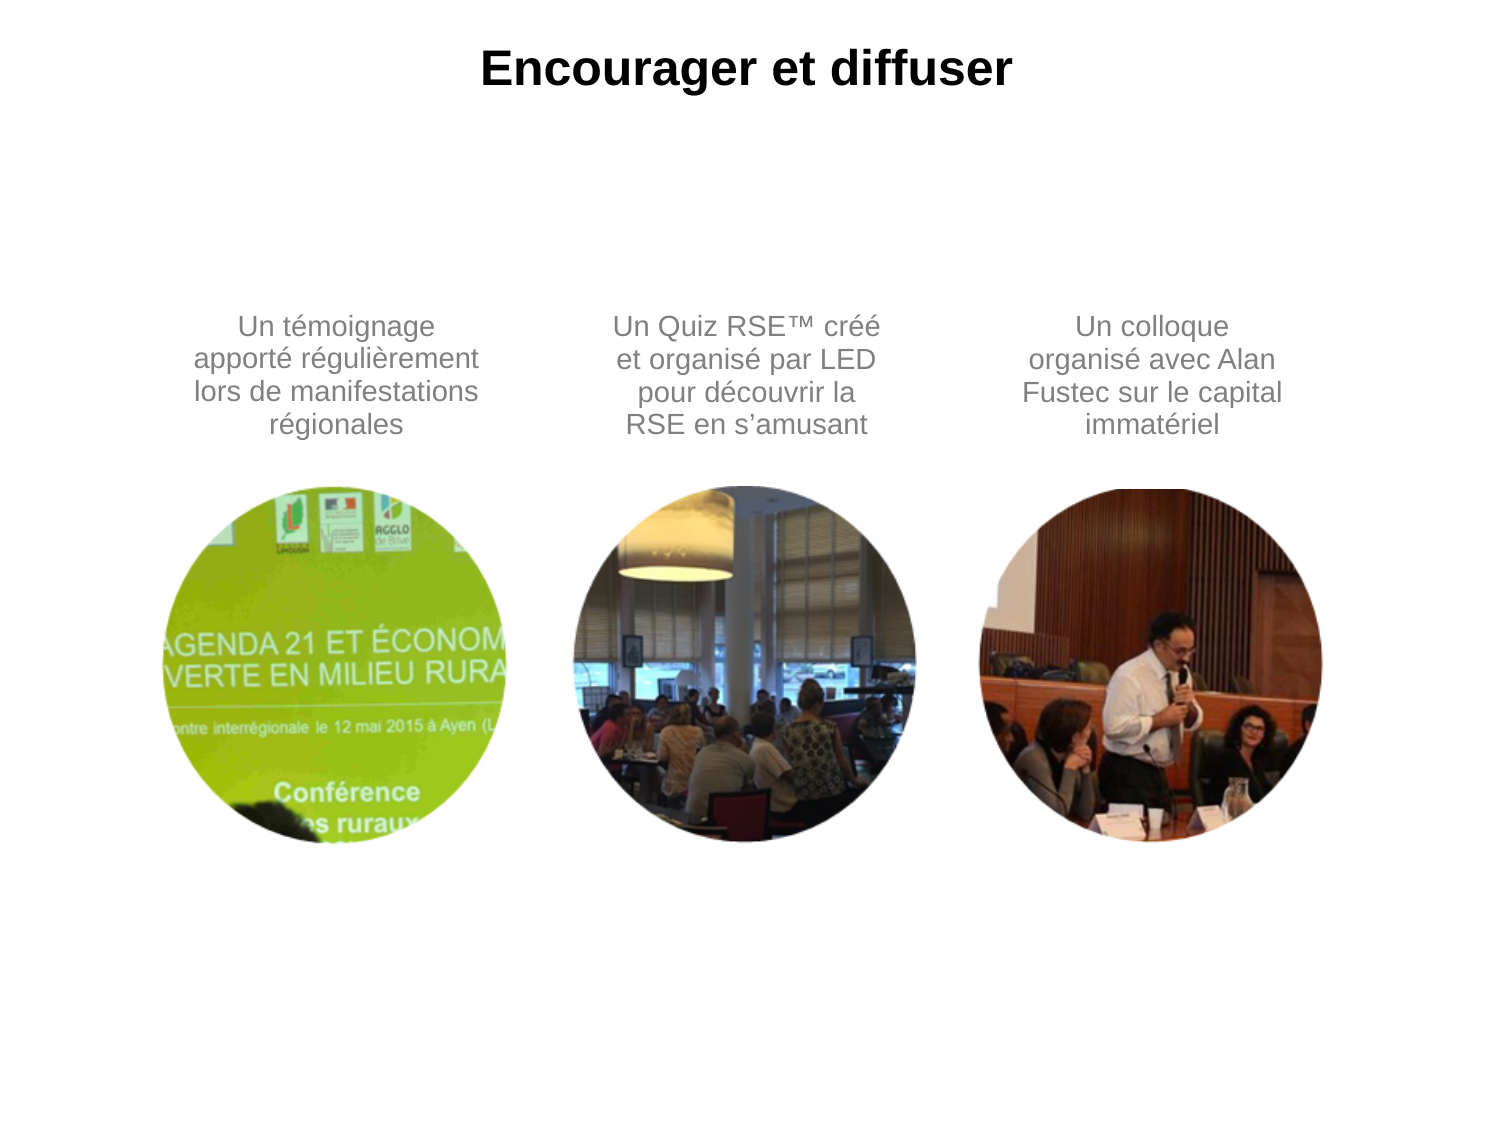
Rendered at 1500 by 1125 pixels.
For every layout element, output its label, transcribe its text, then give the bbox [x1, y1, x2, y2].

text_box Un colloque organisé avec Alan Fustec sur le capital immatériel [1003, 302, 1302, 449]
picture [974, 489, 1331, 848]
picture [565, 486, 928, 848]
picture [159, 482, 515, 848]
text_box Encourager et diffuser [14, 32, 1480, 104]
text_box Un témoignage apporté régulièrement lors de manifestations régionales [173, 302, 501, 449]
text_box Un Quiz RSE™ créé et organisé par LED pour découvrir la RSE en s’amusant [597, 302, 897, 449]
